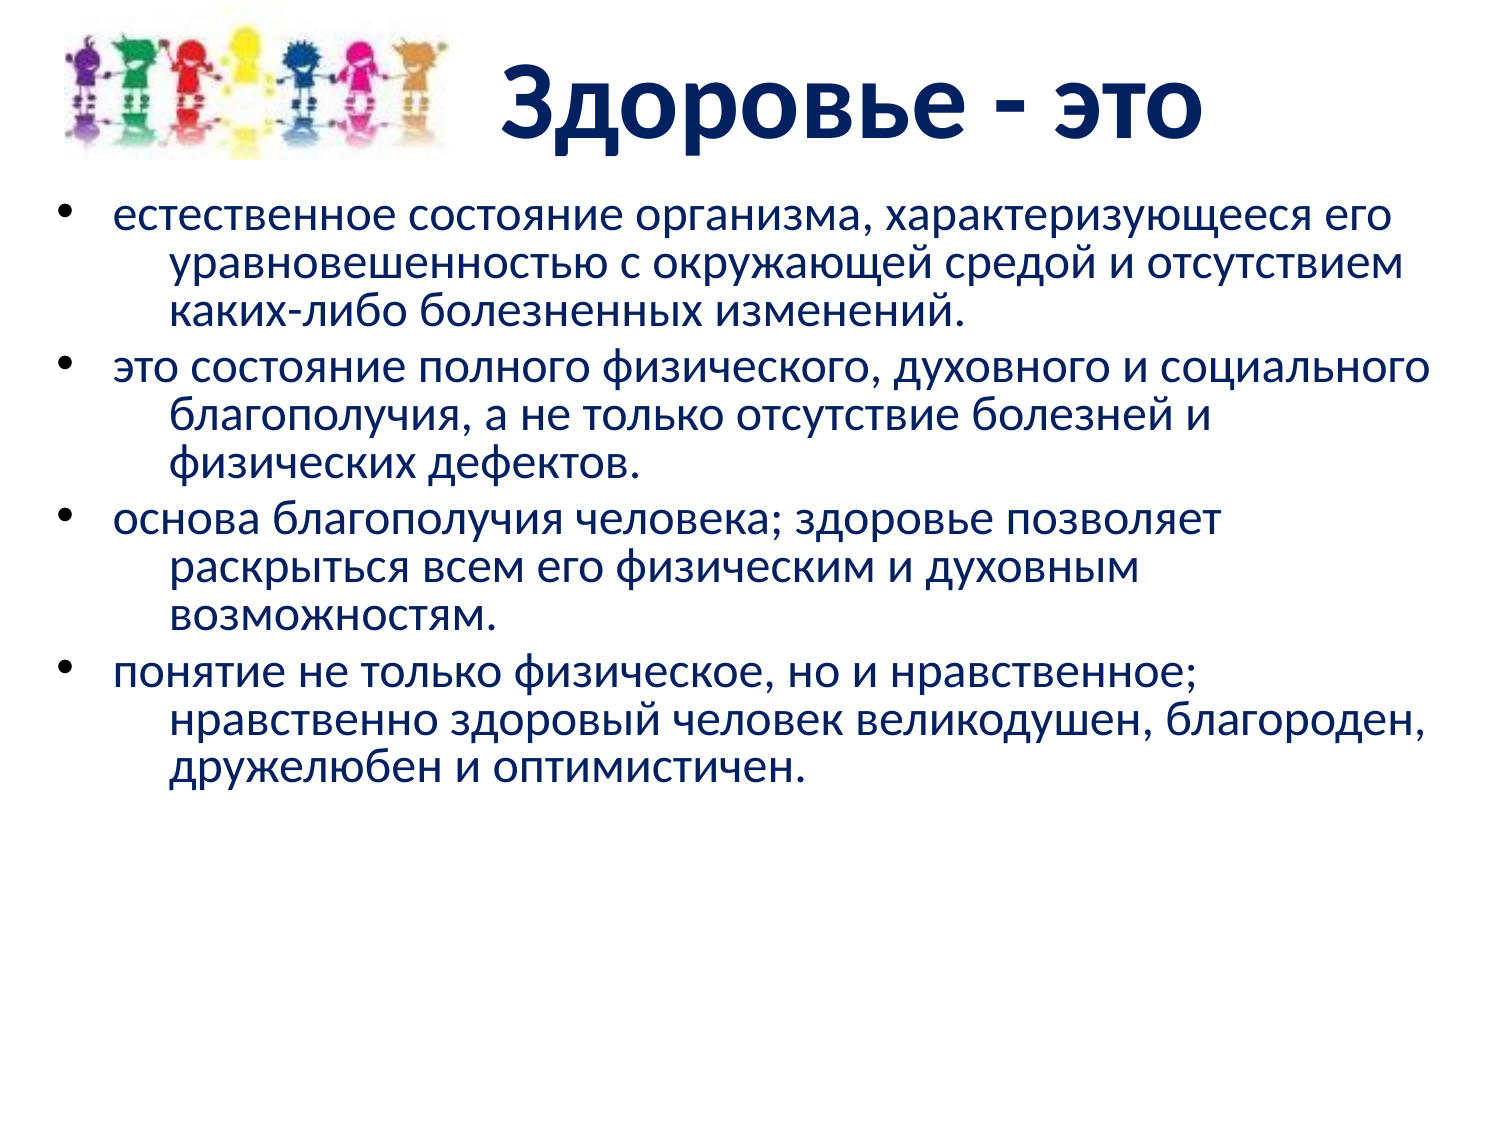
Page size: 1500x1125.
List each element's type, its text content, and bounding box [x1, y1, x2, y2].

title Здоровье - это [265, 0, 1441, 184]
list естественное состояние организма, характеризующееся его уравновешенностью с окружающей средой и отсутствием каких-либо болезненных изменений. это состояние полного физического, духовного и социального благополучия, а не только отсутствие болезней и физических дефектов. основа благополучия человека; здоровье позволяет раскрыться всем его физическим и духовным возможностям. понятие не только физическое, но и нравственное; нравственно здоровый человек великодушен, благороден, дружелюбен и оптимистичен. [41, 184, 1447, 1125]
picture [64, 0, 265, 160]
